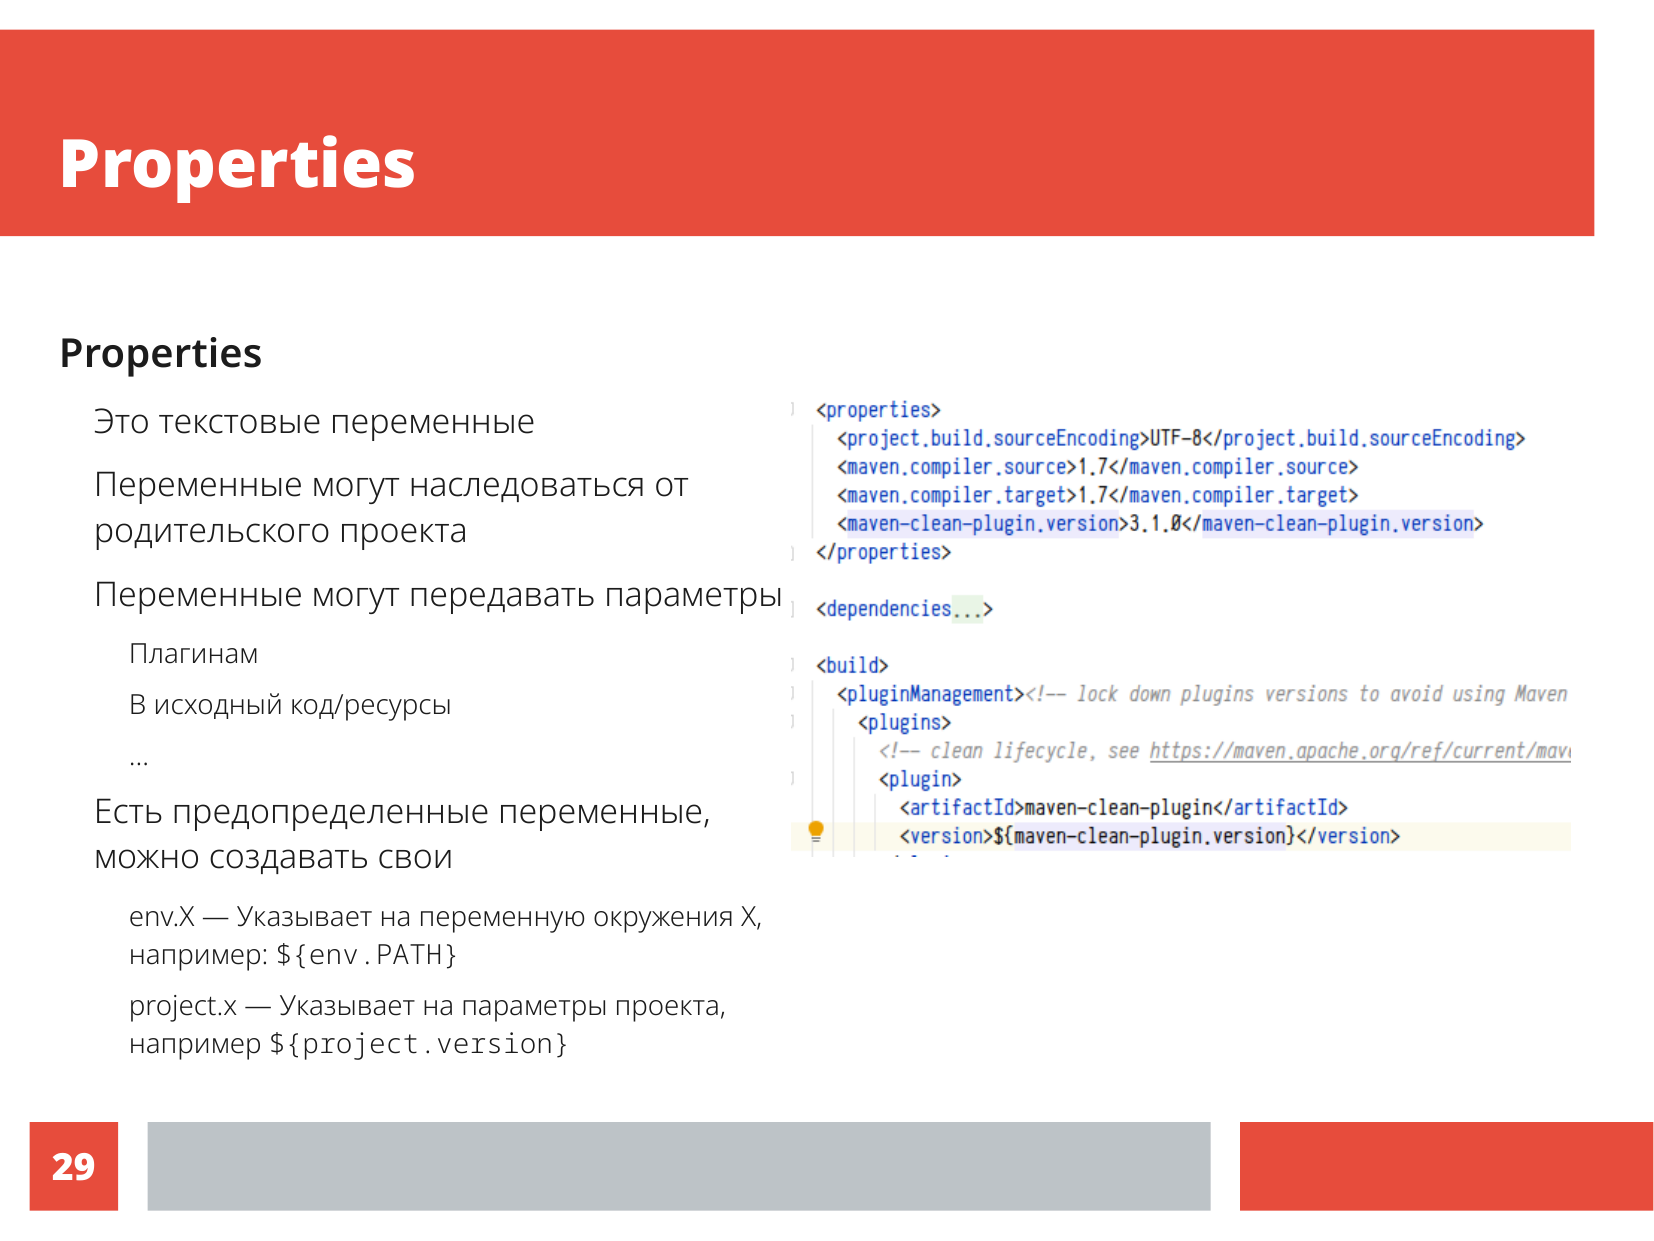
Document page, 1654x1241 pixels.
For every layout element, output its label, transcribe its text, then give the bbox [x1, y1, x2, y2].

picture [791, 389, 1571, 857]
title Properties [59, 59, 1595, 207]
list Properties Это текстовые переменные Переменные могут наследоваться от родительского проекта Переменные могут передавать параметры Плагинам В исходный код/ресурсы ... Есть предопределенные переменные, можно создавать свои env.X — Указывает на переменную окружения X, например: ${env.PATH} project.x — Указывает на параметры проекта, например ${project.version} [59, 324, 794, 1093]
